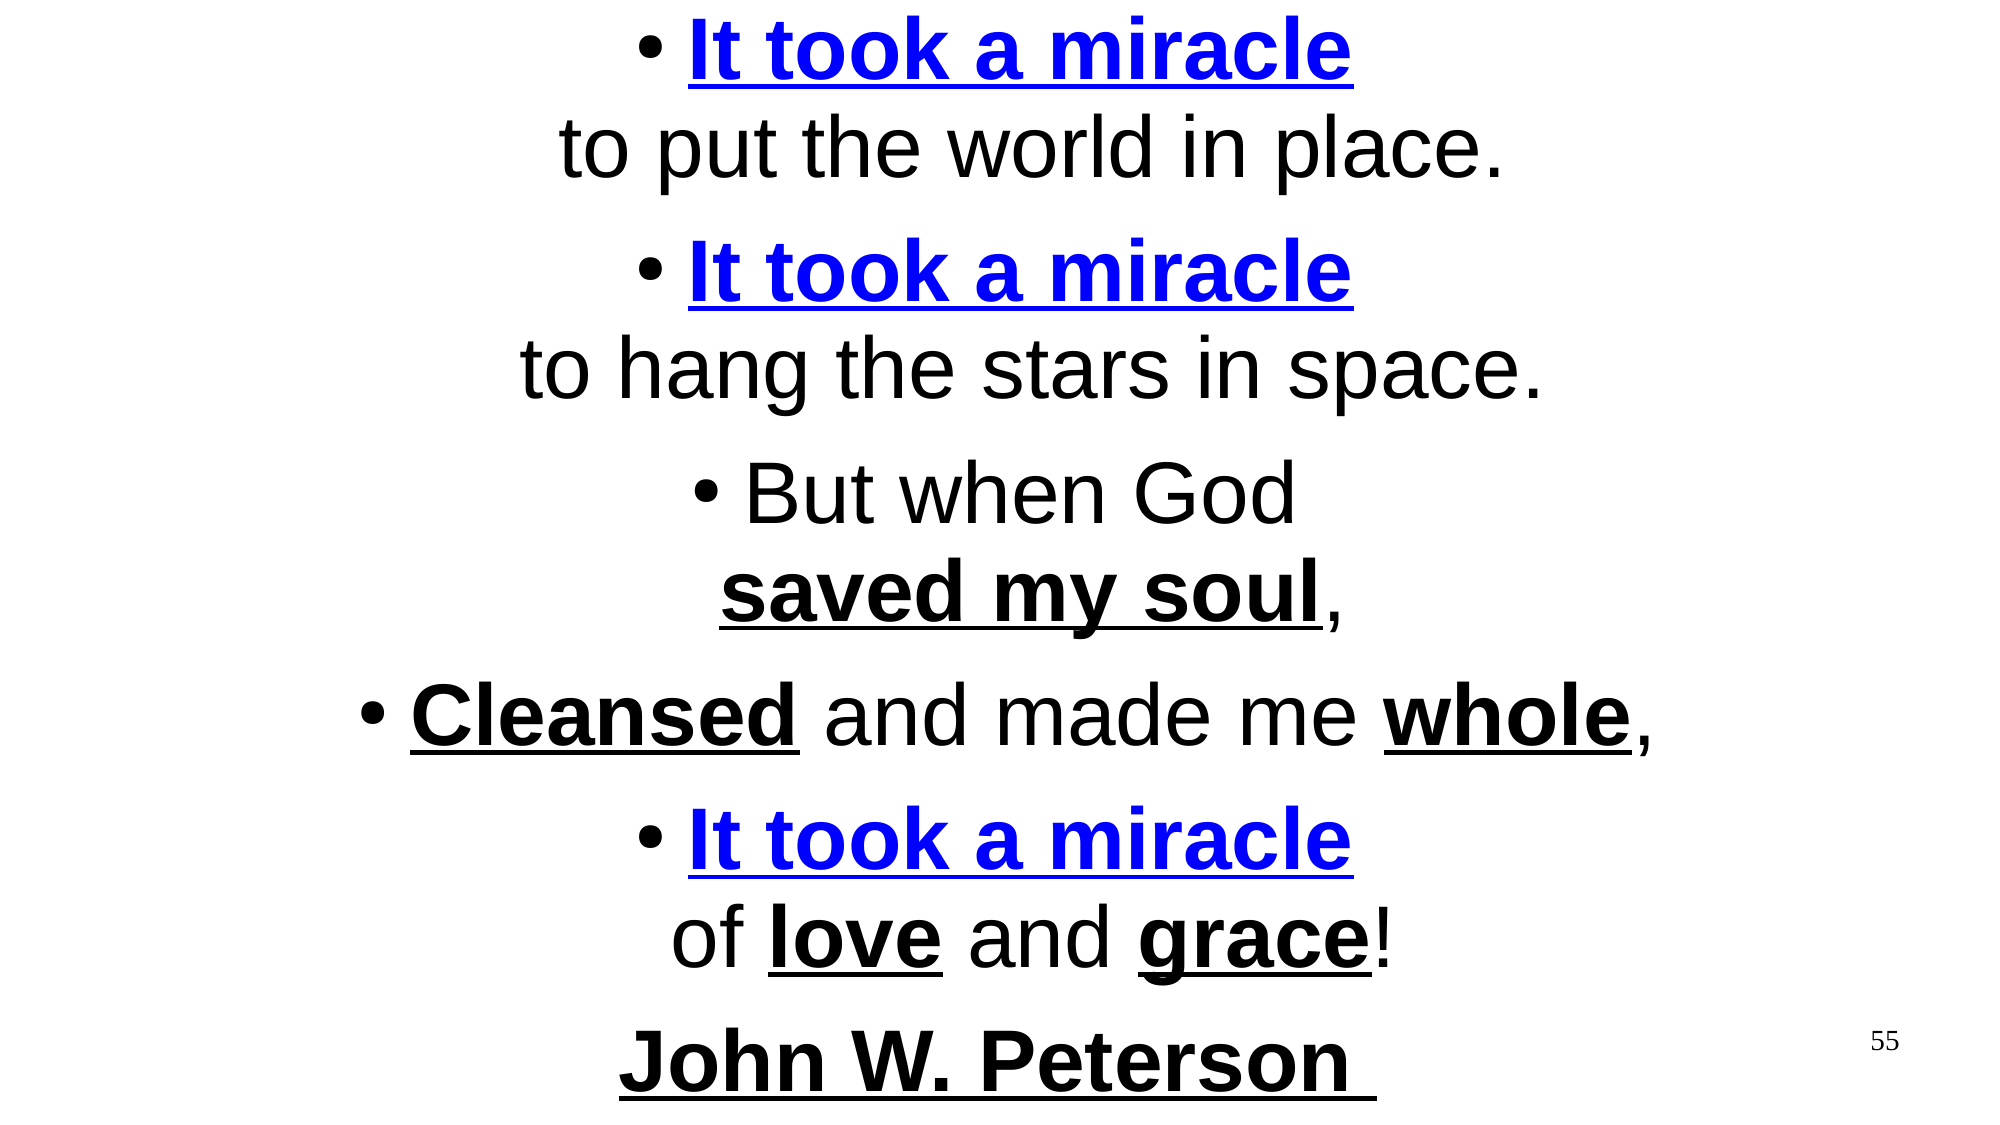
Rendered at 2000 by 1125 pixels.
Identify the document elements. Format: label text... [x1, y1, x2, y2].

list It took a miracle to put the world in place. It took a miracle to hang the stars in space. But when God saved my soul, Cleansed and made me whole, It took a miracle of love and grace! John W. Peterson [0, 0, 1996, 1123]
